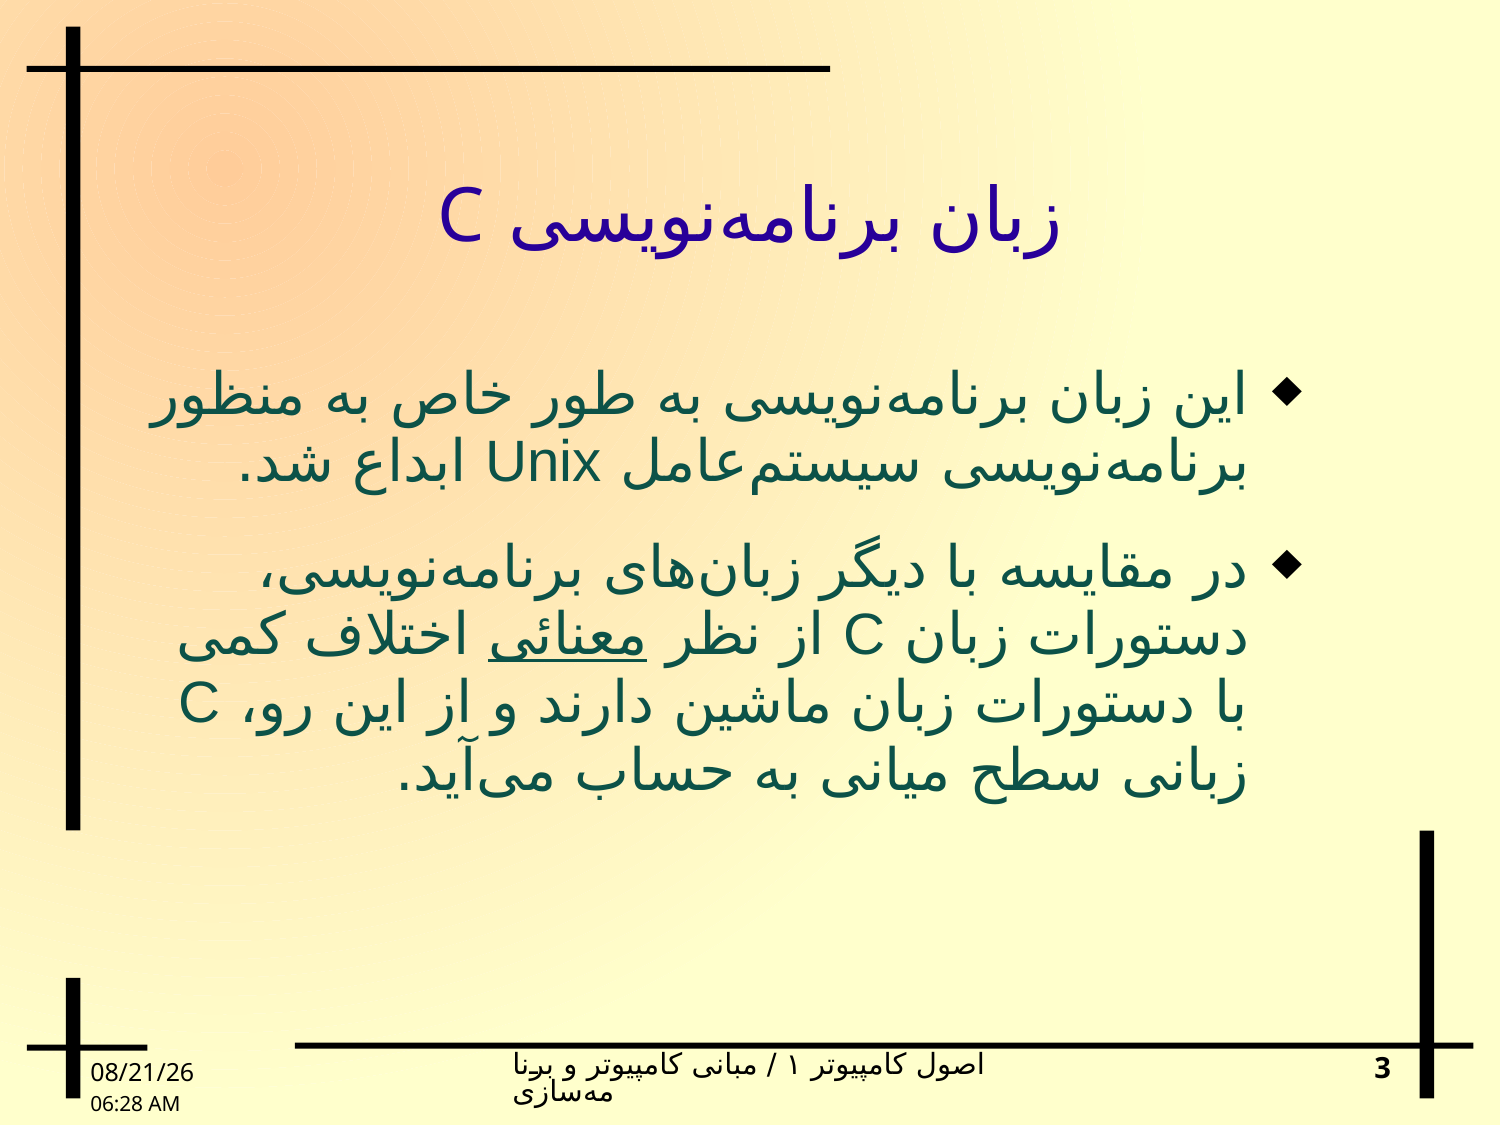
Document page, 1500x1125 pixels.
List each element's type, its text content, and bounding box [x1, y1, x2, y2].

list این زبان برنامه‌نویسی به طور خاص به منظور برنامه‌نویسی سیستم‌عامل Unix ابداع شد. در مقایسه با دیگر زبان‌های برنامه‌نویسی، دستورات زبان C از نظر معنائی اختلاف کمی با دستورات زبان ماشین دارند و از این رو، C زبانی سطح میانی به حساب می‌آید. [127, 360, 1373, 883]
title زبان برنامه‌نویسی C [109, 150, 1391, 274]
